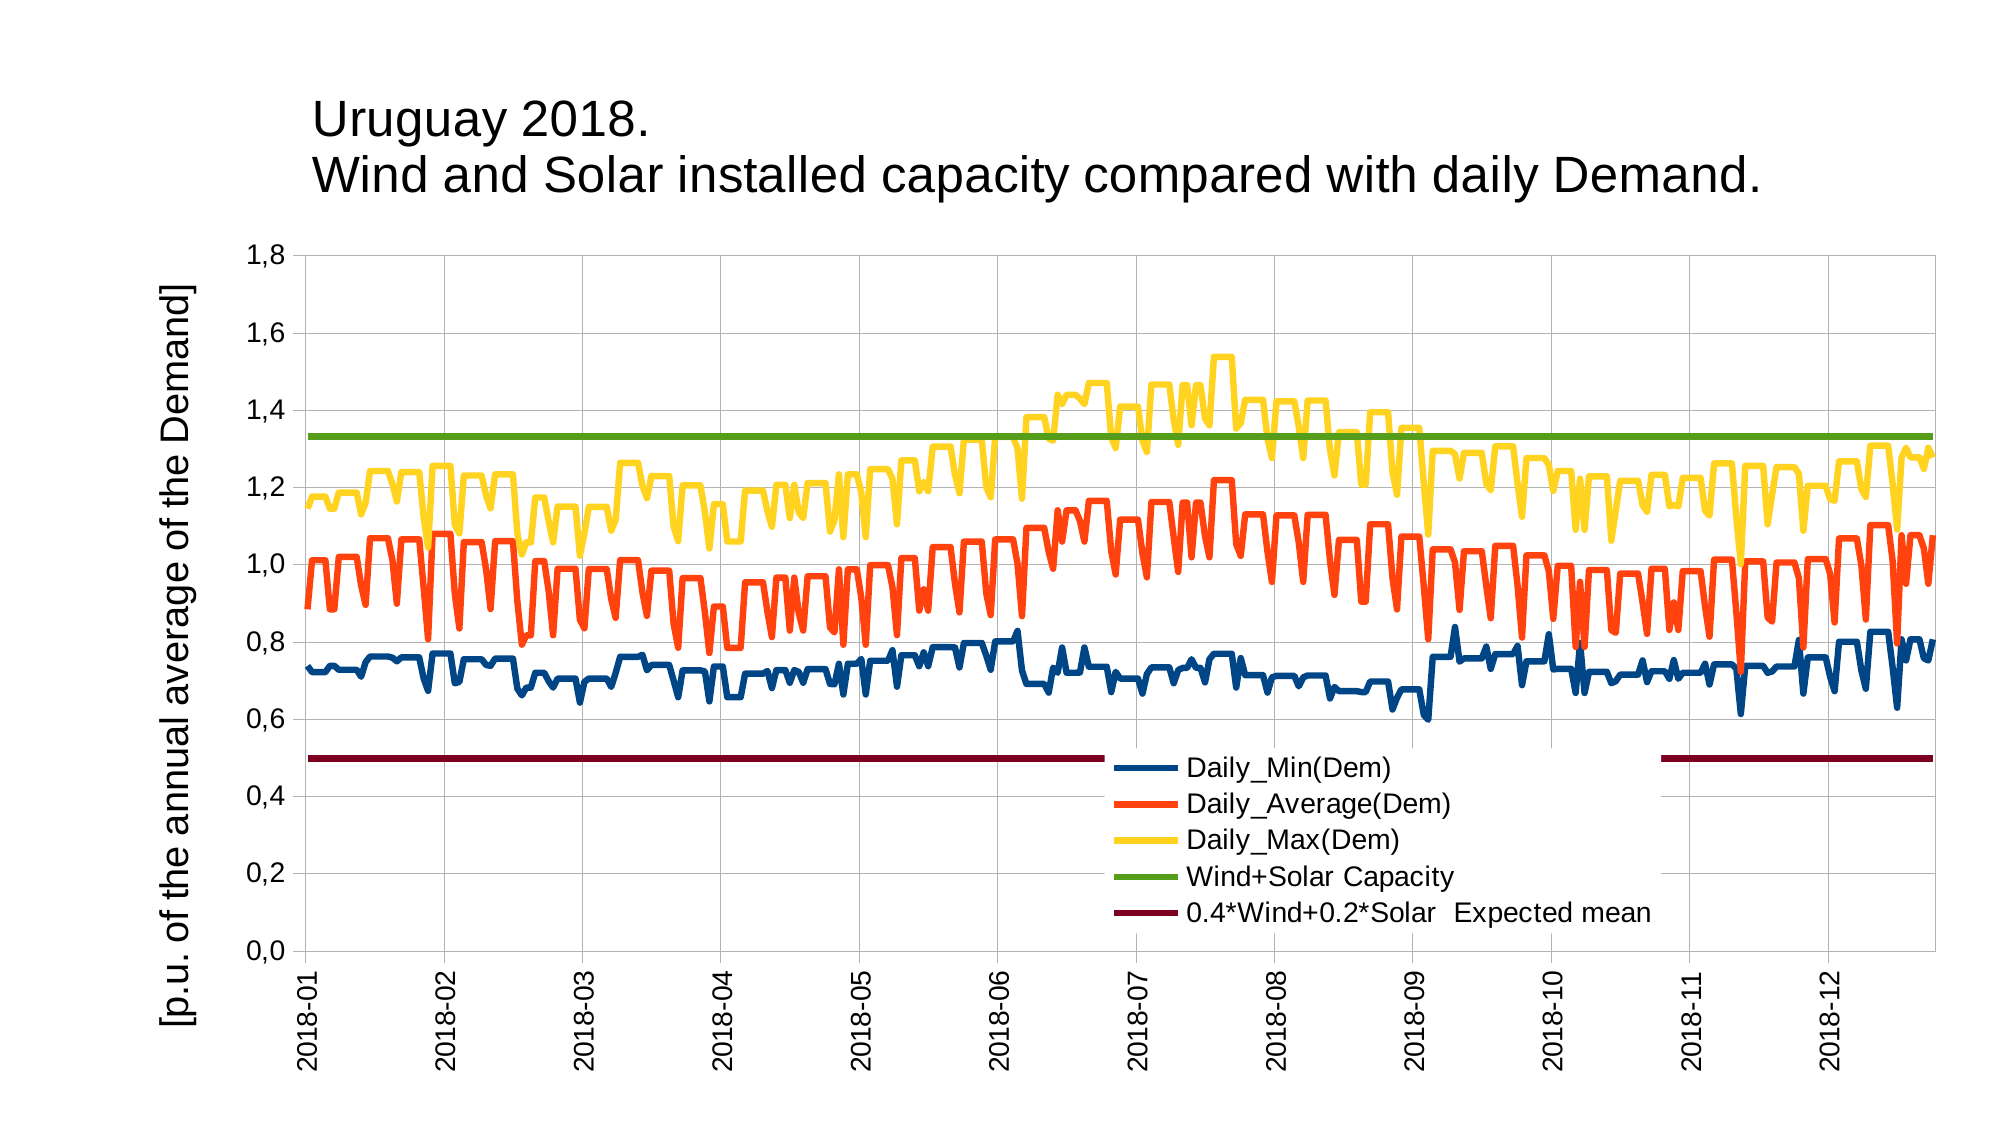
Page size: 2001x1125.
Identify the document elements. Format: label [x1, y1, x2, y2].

picture [104, 43, 1973, 1094]
